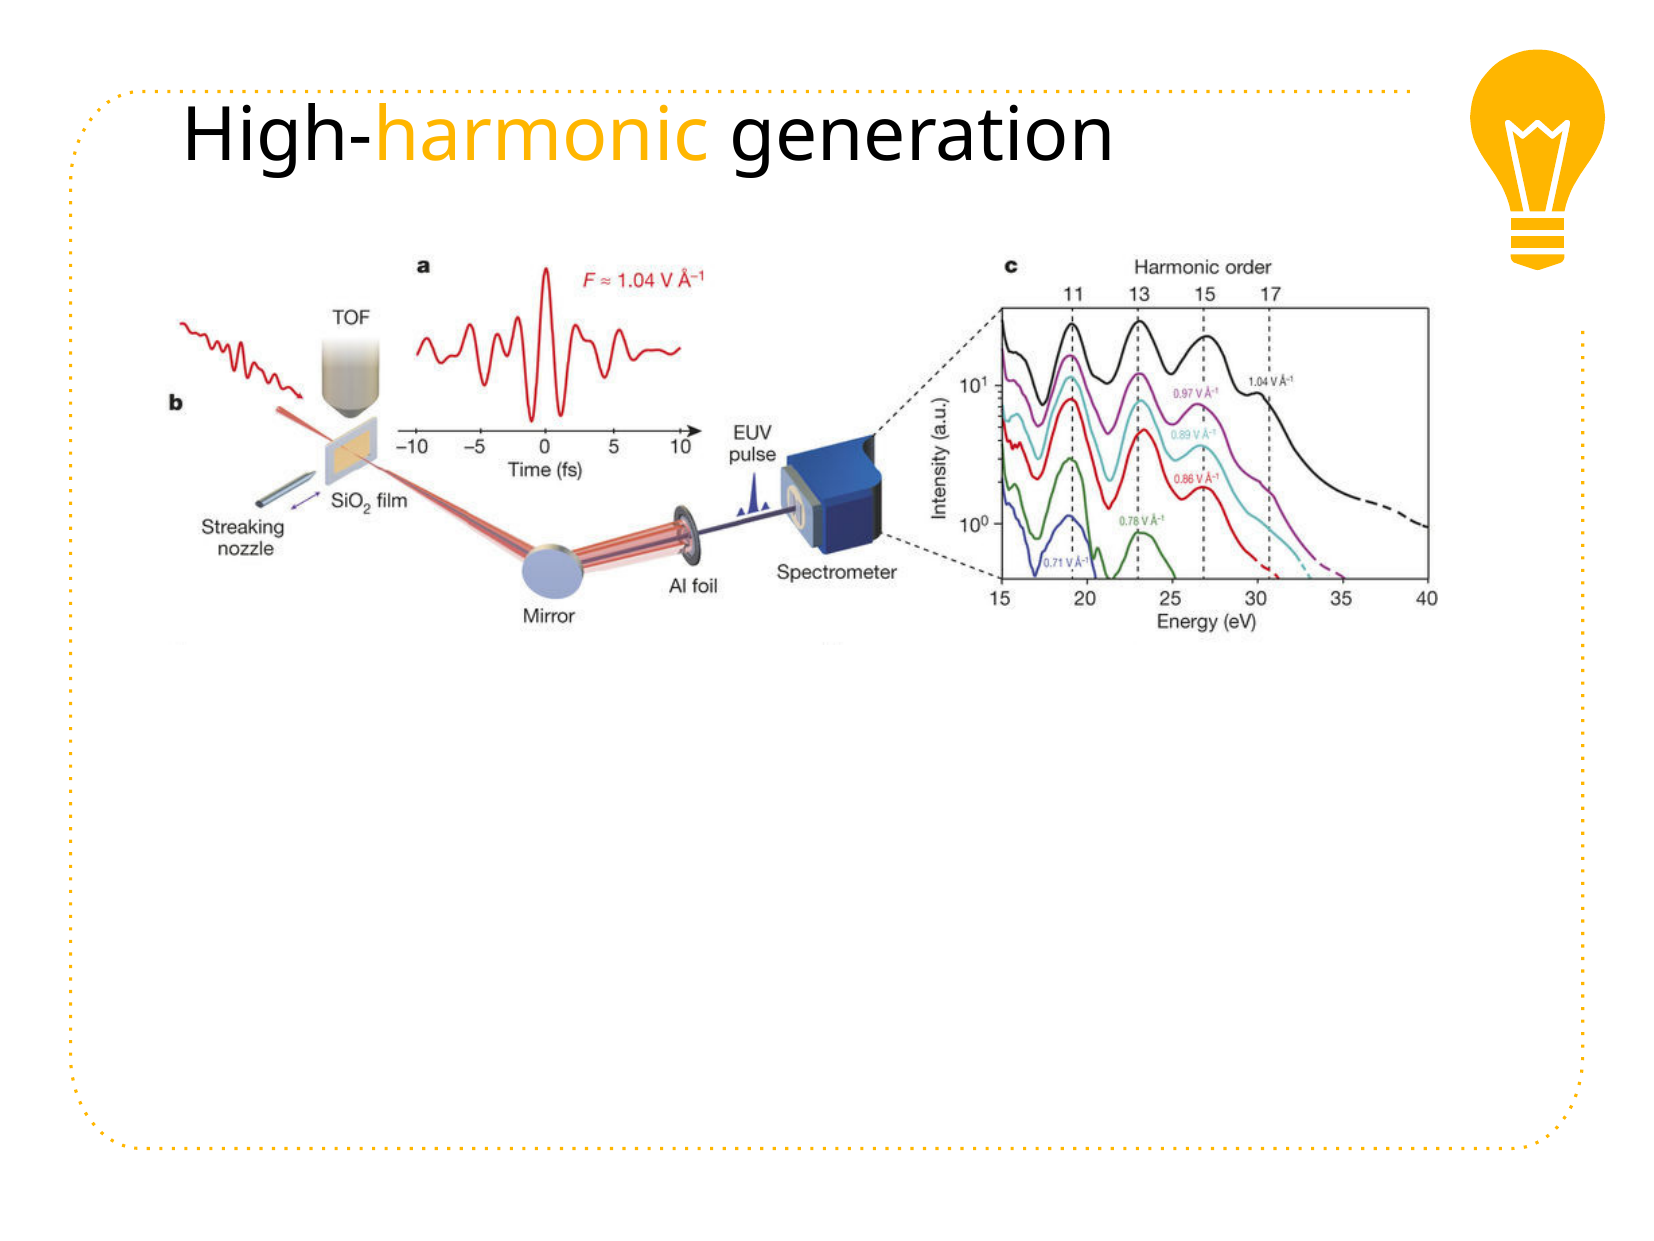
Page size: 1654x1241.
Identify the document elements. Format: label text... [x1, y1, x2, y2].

text_box [1511, 218, 1564, 230]
title High-harmonic generation [166, 70, 1409, 254]
picture [165, 254, 1438, 646]
text_box [1511, 236, 1564, 248]
text_box [1510, 254, 1565, 271]
text_box [1470, 49, 1606, 212]
text_box [1512, 127, 1563, 212]
